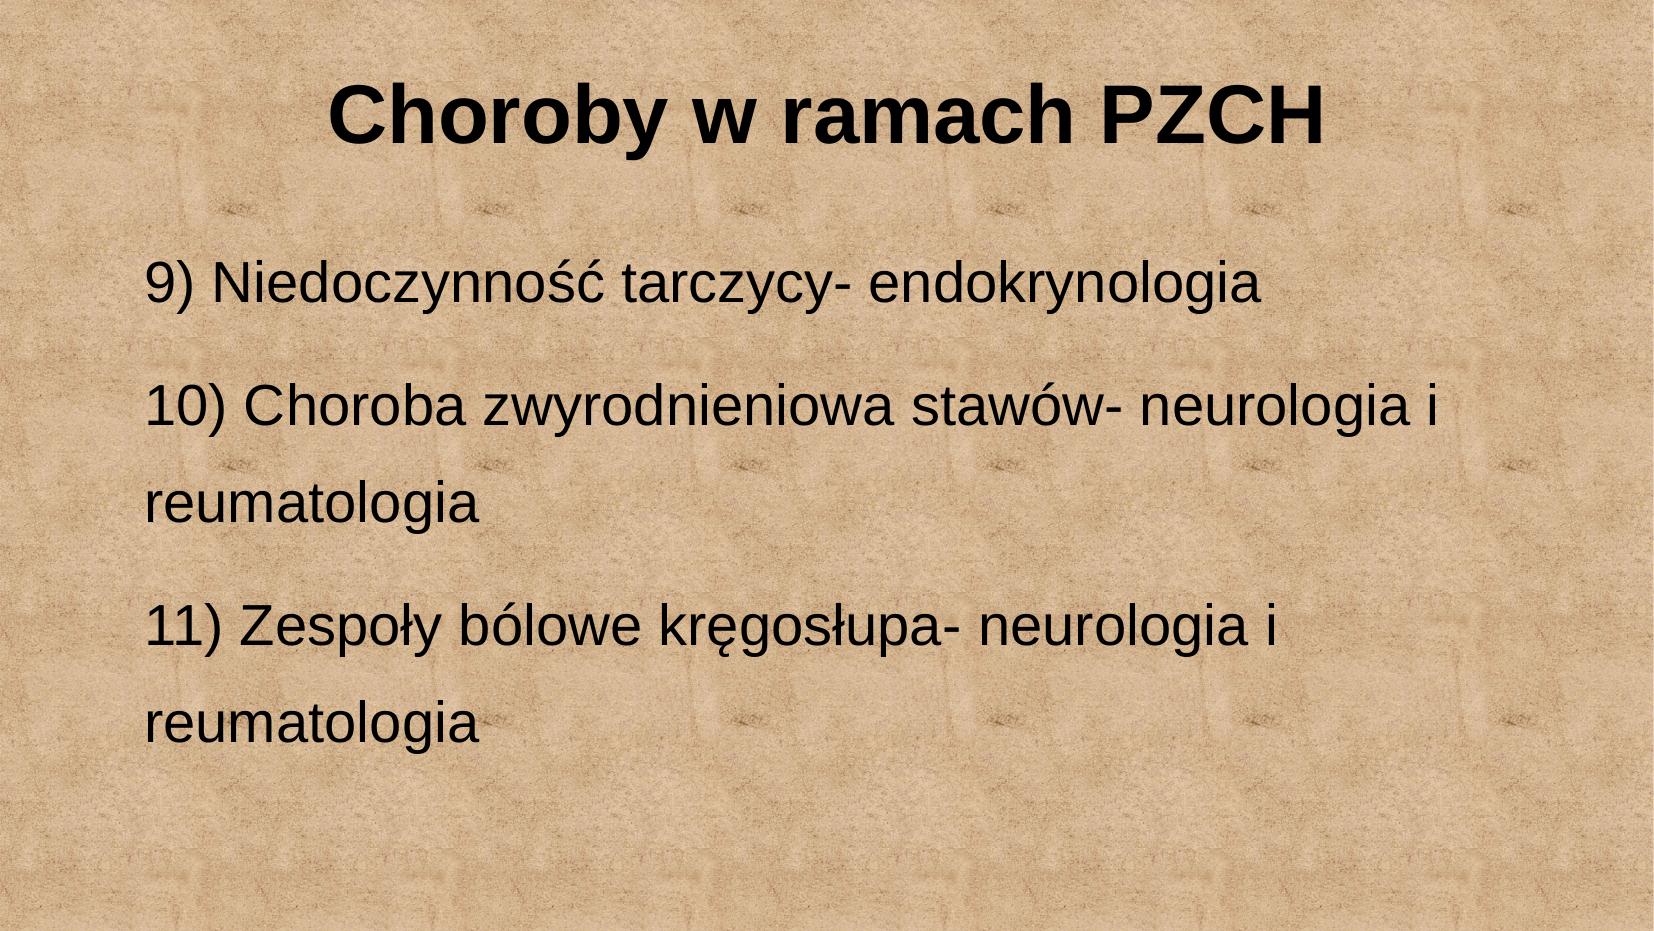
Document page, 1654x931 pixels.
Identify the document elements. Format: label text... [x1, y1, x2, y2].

title Choroby w ramach PZCH [82, 37, 1571, 193]
list 9) Niedoczynność tarczycy- endokrynologia 10) Choroba zwyrodnieniowa stawów- neurologia i reumatologia 11) Zespoły bólowe kręgosłupa- neurologia i reumatologia [82, 217, 1571, 758]
picture [0, 0, 1654, 931]
